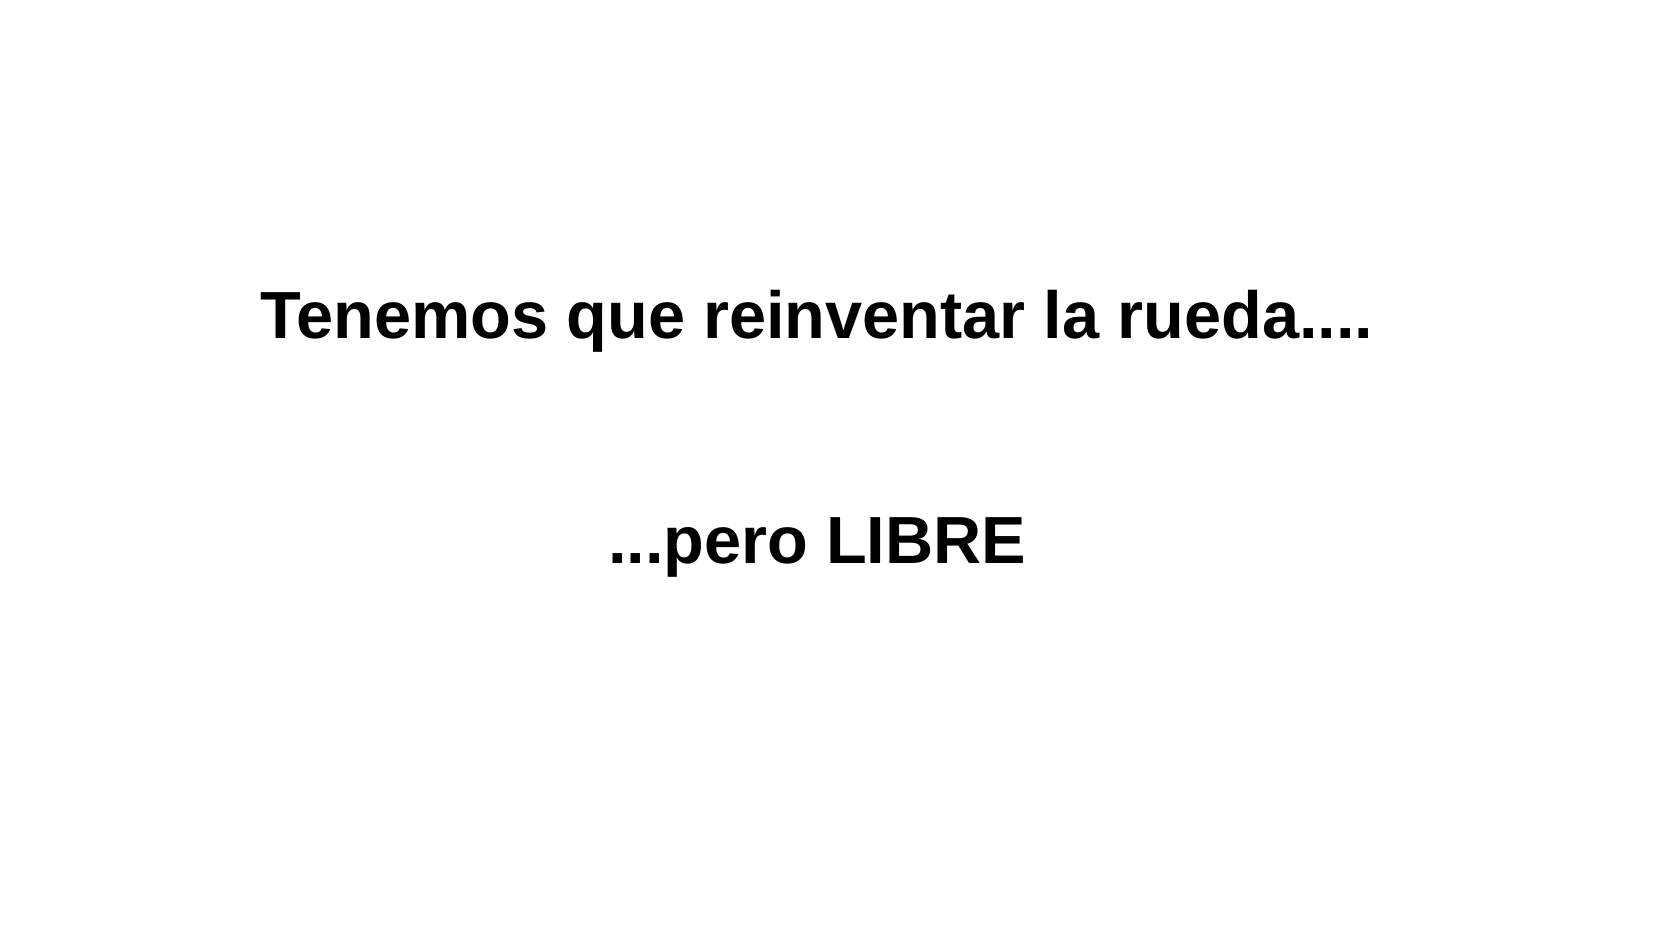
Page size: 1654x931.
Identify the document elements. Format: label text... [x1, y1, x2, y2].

title Tenemos que reinventar la rueda.... ...pero LIBRE [180, 278, 1456, 578]
